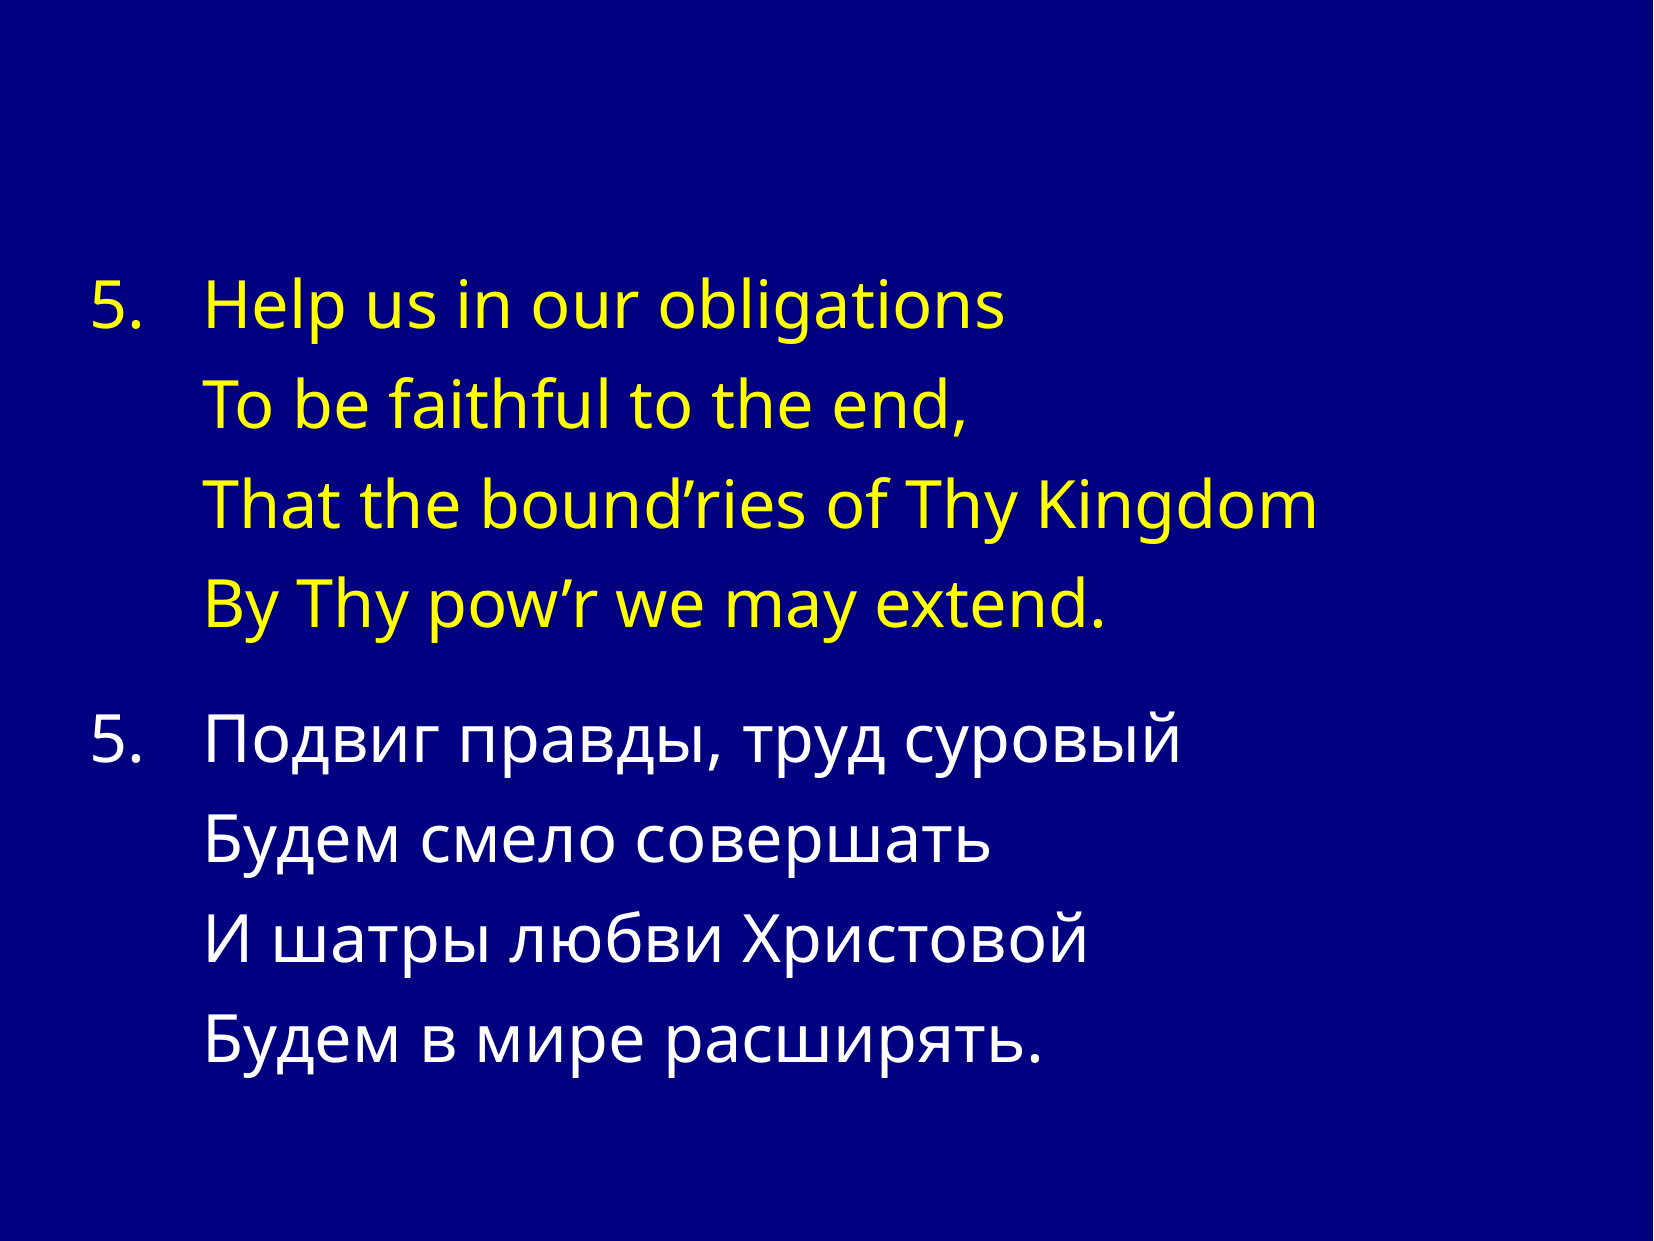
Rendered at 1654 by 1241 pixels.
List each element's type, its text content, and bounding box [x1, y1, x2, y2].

text_box 5. Help us in our obligations To be faithful to the end, That the bound’ries of Thy Kingdom By Thy pow’r we may extend. [75, 150, 1576, 638]
text_box 5. Подвиг правды, труд суровый Будем смело совершать И шатры любви Христовой Будем в мире расширять. [75, 675, 1576, 1163]
